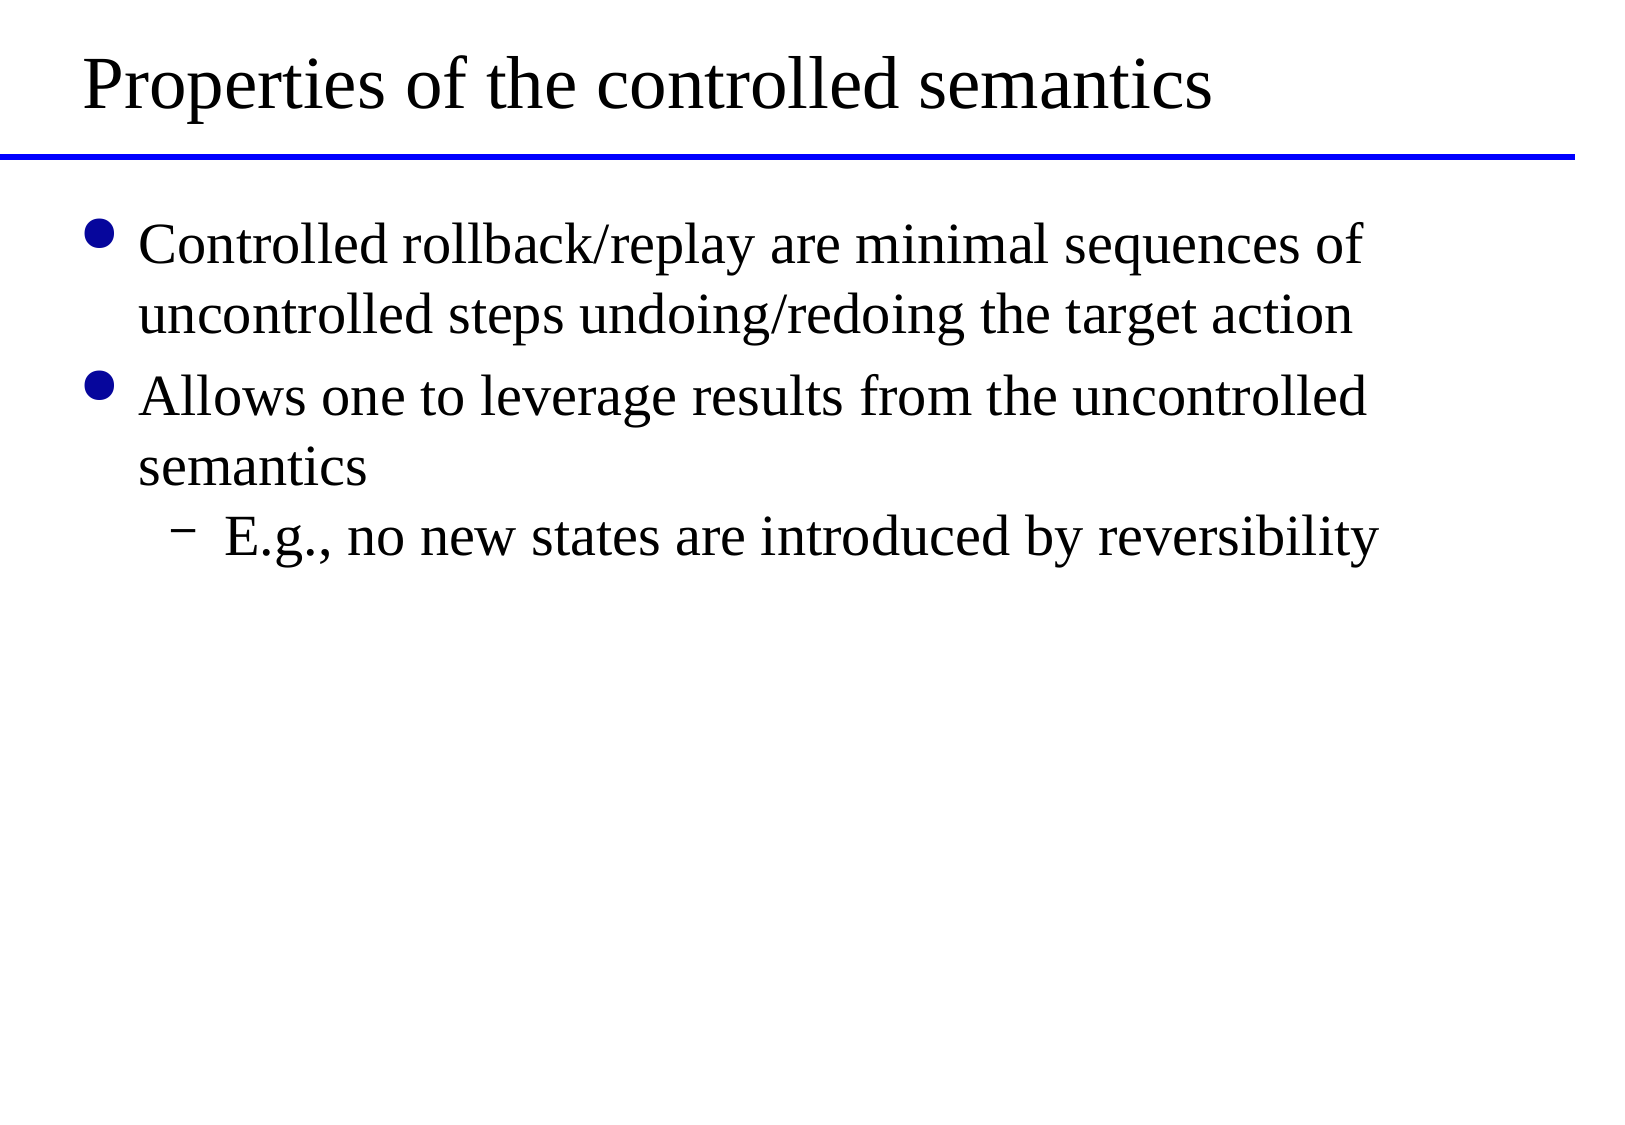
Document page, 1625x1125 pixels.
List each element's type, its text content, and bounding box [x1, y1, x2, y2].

list Controlled rollback/replay are minimal sequences of uncontrolled steps undoing/redoing the target action Allows one to leverage results from the uncontrolled semantics E.g., no new states are introduced by reversibility [67, 198, 1478, 1061]
title Properties of the controlled semantics [67, 27, 1544, 131]
